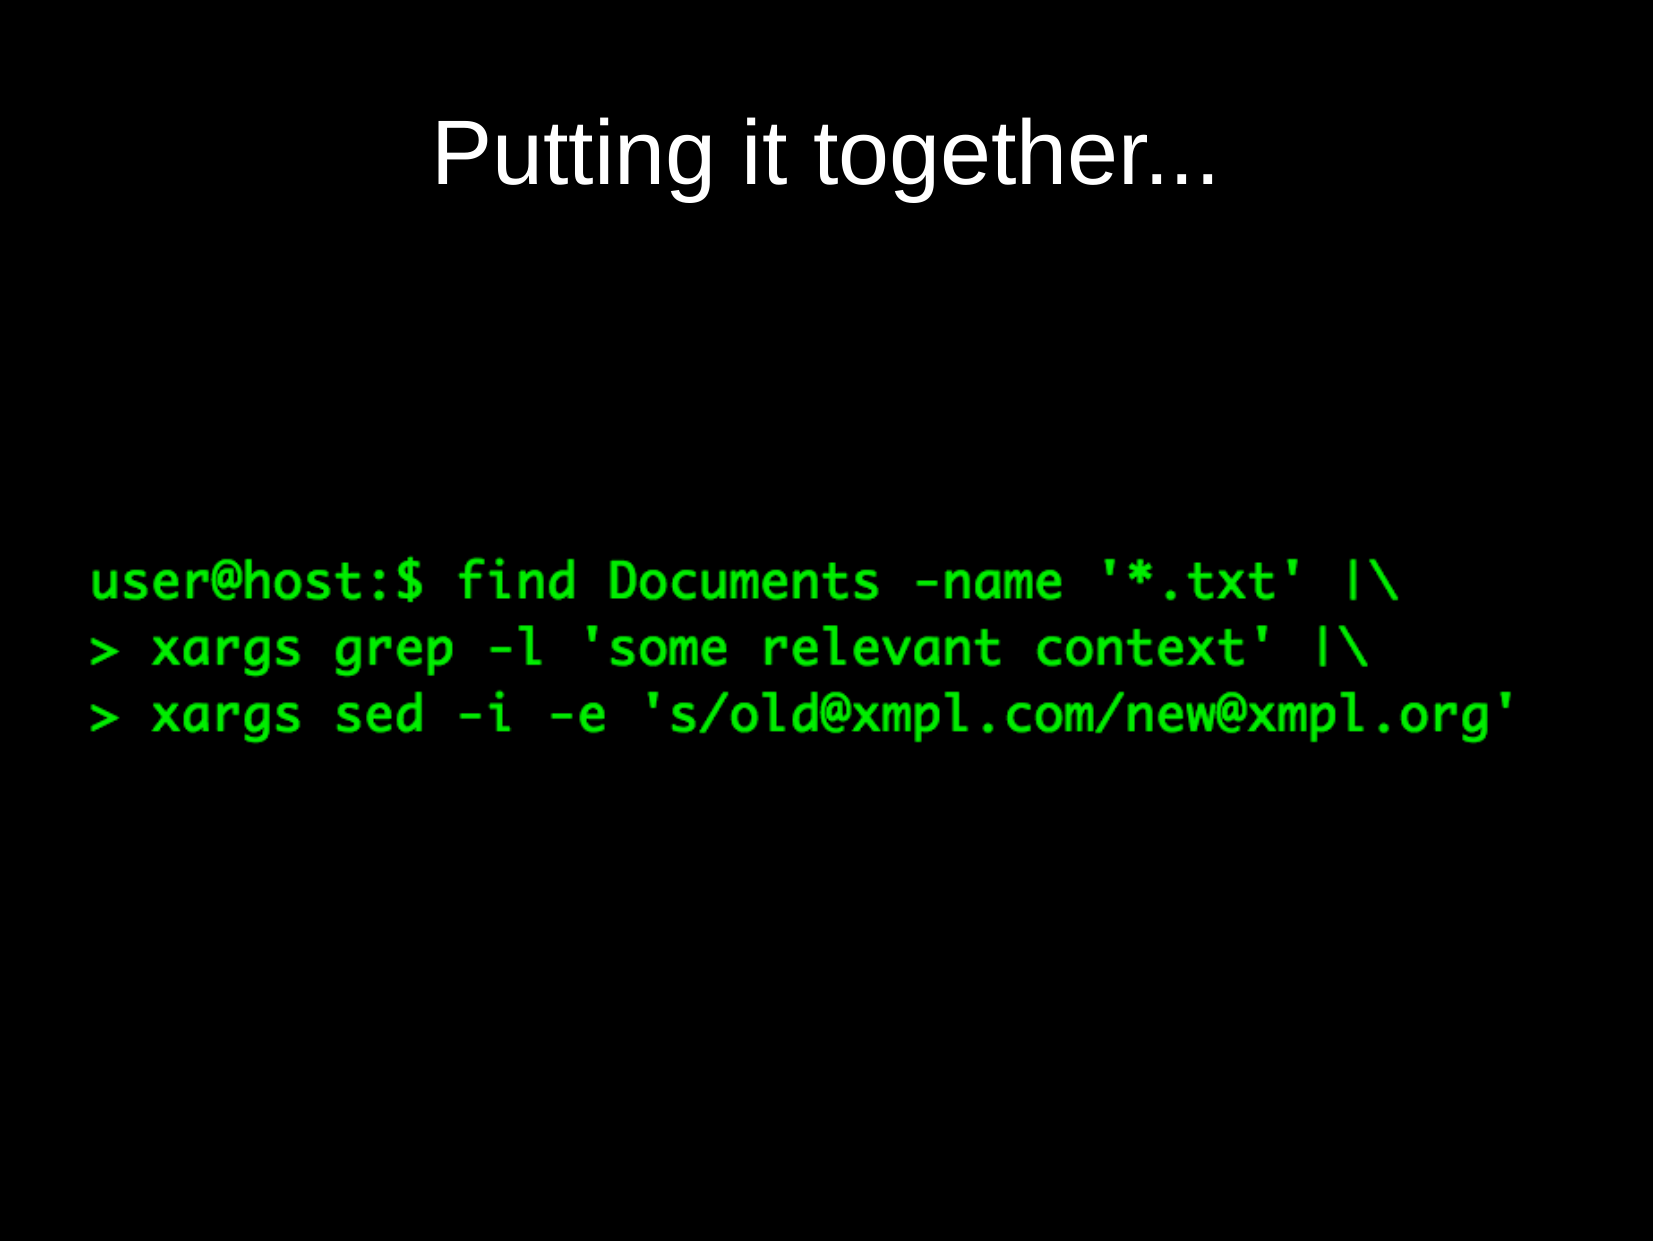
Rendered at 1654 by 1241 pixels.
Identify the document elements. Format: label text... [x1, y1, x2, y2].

picture [82, 545, 1538, 755]
title Putting it together... [82, 49, 1571, 257]
